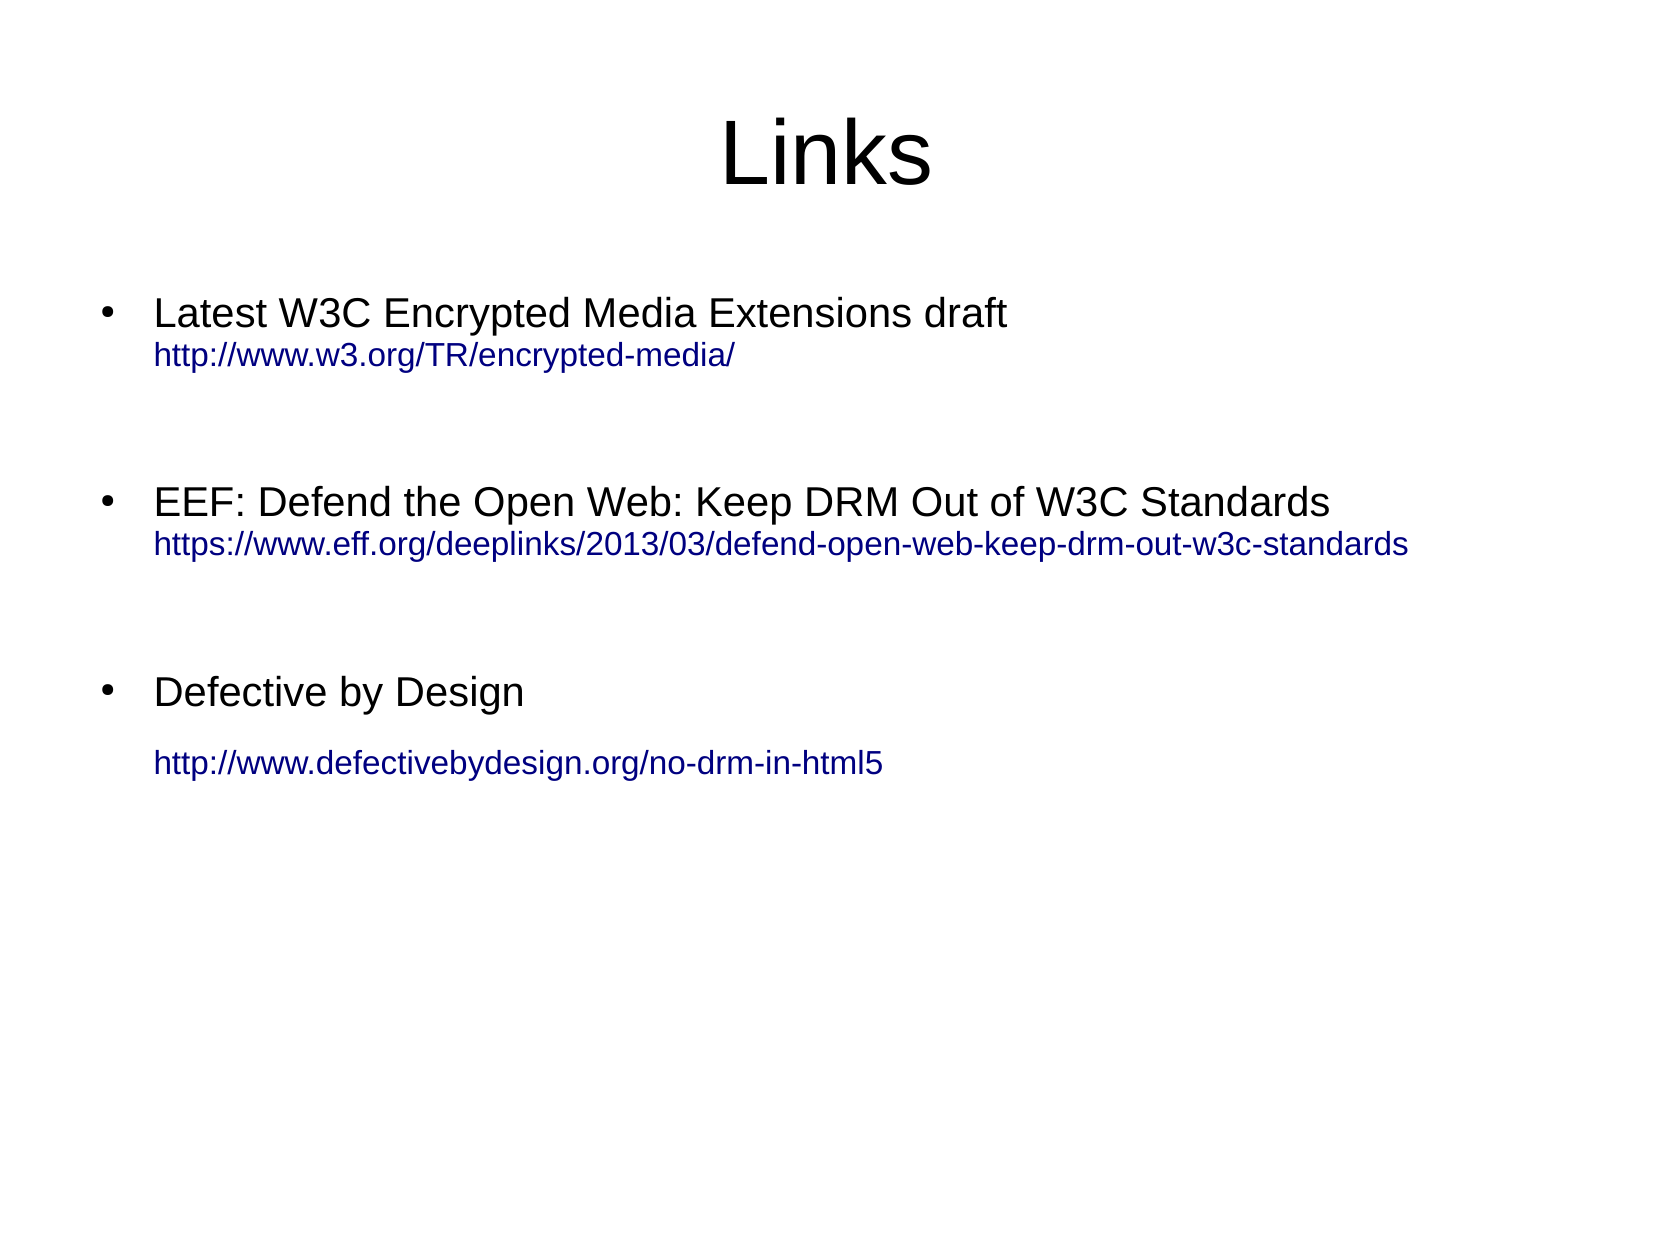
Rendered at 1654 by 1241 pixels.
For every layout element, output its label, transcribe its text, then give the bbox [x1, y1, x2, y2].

title Links [82, 49, 1571, 257]
list Latest W3C Encrypted Media Extensions draft http://www.w3.org/TR/encrypted-media/ EEF: Defend the Open Web: Keep DRM Out of W3C Standardshttps://www.eff.org/deeplinks/2013/03/defend-open-web-keep-drm-out-w3c-standards Defective by Design http://www.defectivebydesign.org/no-drm-in-html5 [82, 290, 1538, 1010]
